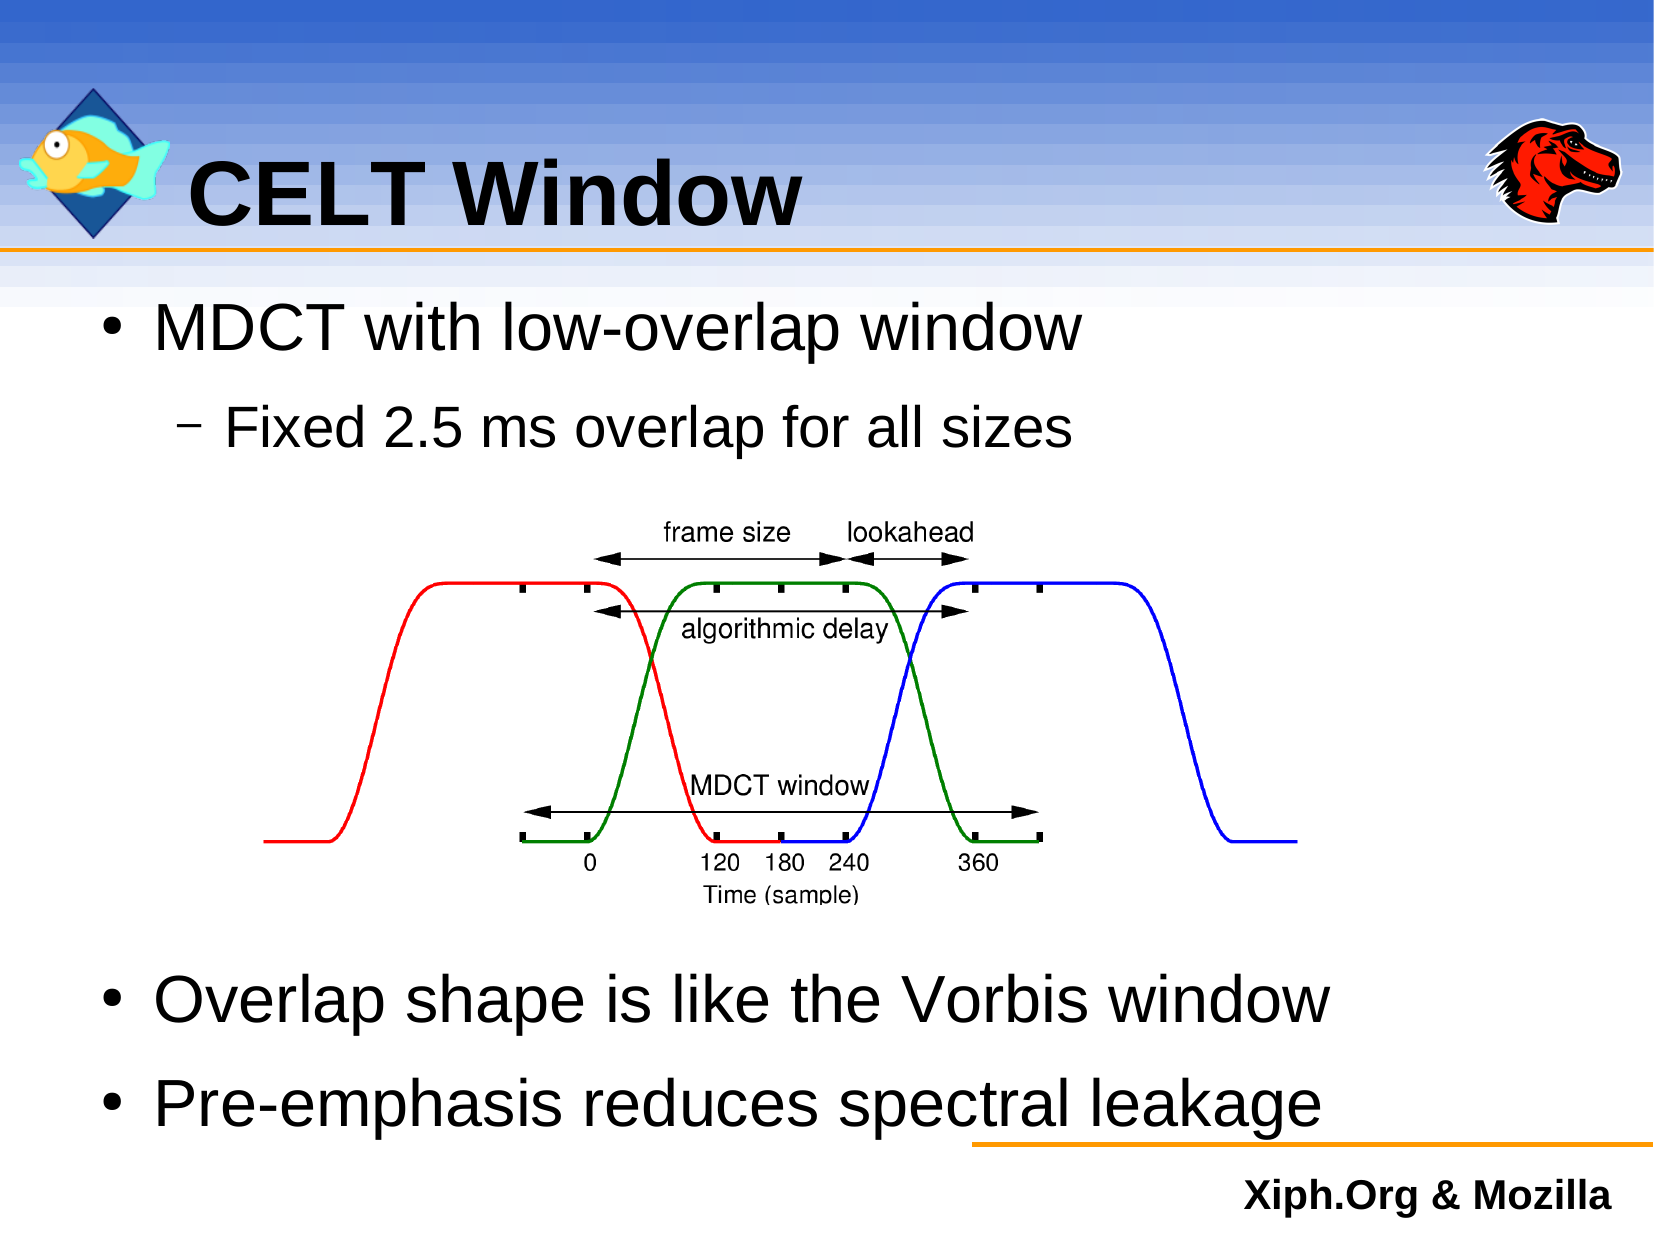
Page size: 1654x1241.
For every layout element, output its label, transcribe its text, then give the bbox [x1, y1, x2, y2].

title CELT Window [187, 37, 1558, 245]
picture [0, 0, 1654, 248]
picture [0, 252, 1654, 1241]
list MDCT with low-overlap window Fixed 2.5 ms overlap for all sizes Overlap shape is like the Vorbis window Pre-emphasis reduces spectral leakage [82, 290, 1538, 1142]
